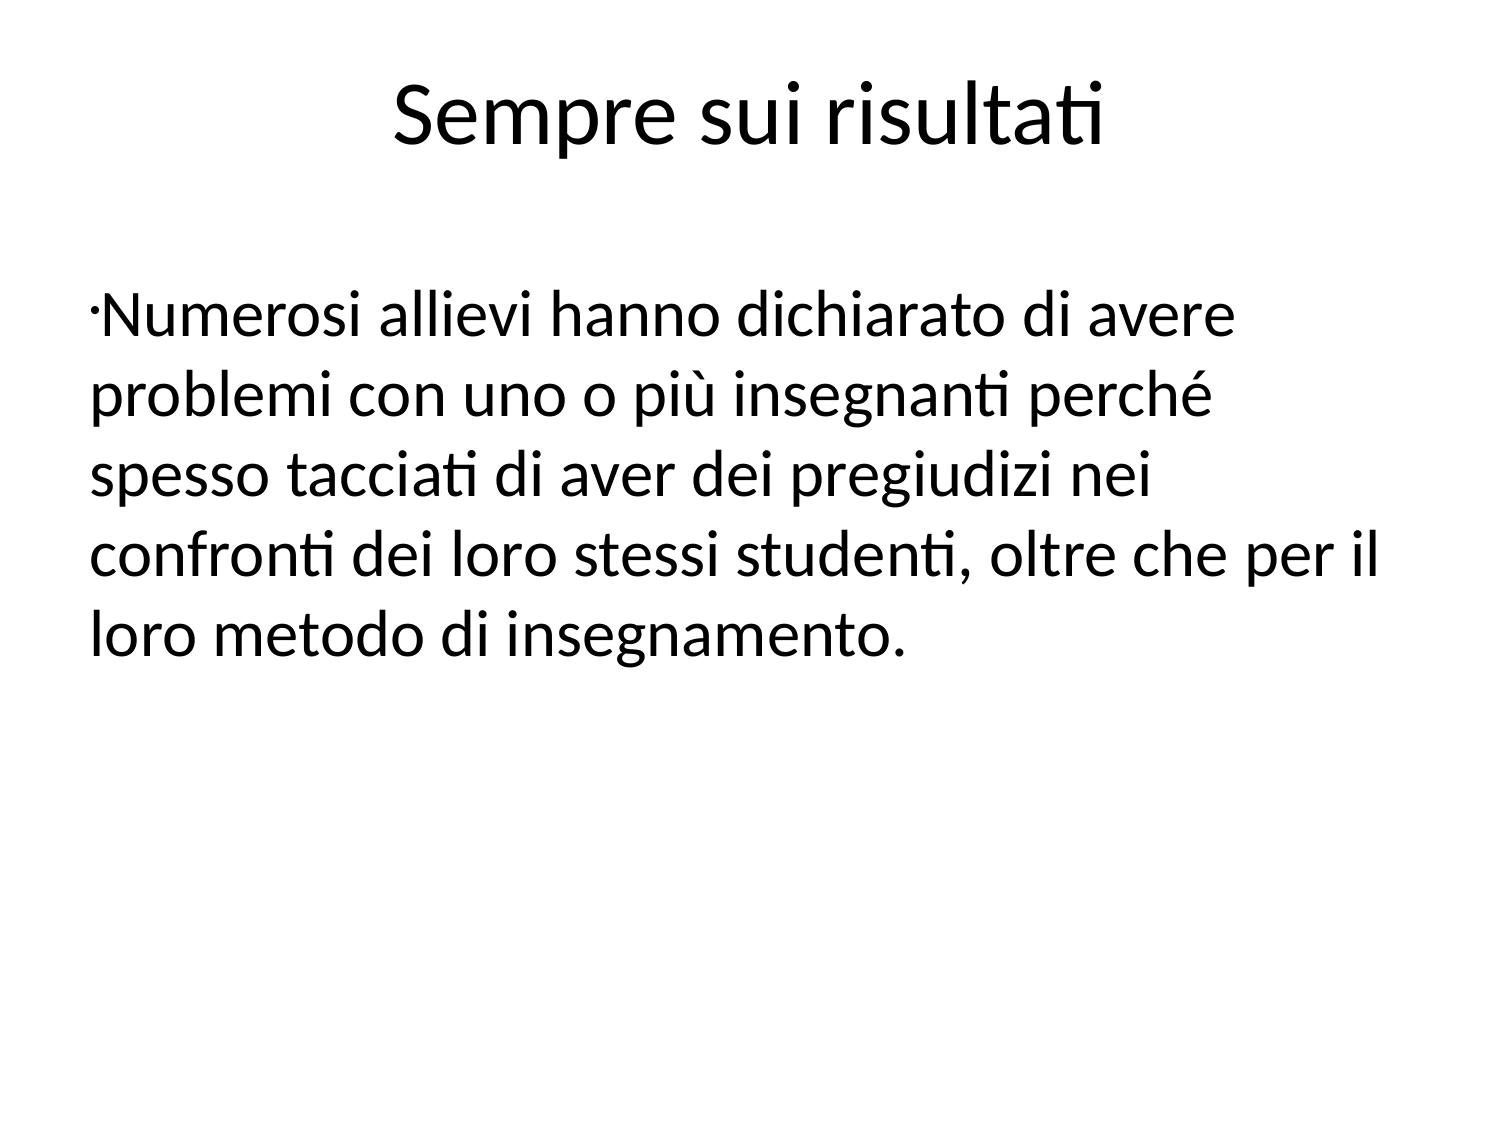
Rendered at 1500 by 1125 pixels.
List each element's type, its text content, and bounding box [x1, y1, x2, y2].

title Sempre sui risultati [75, 45, 1425, 233]
list Numerosi allievi hanno dichiarato di avere problemi con uno o più insegnanti perché spesso tacciati di aver dei pregiudizi nei confronti dei loro stessi studenti, oltre che per il loro metodo di insegnamento. [75, 262, 1425, 1005]
